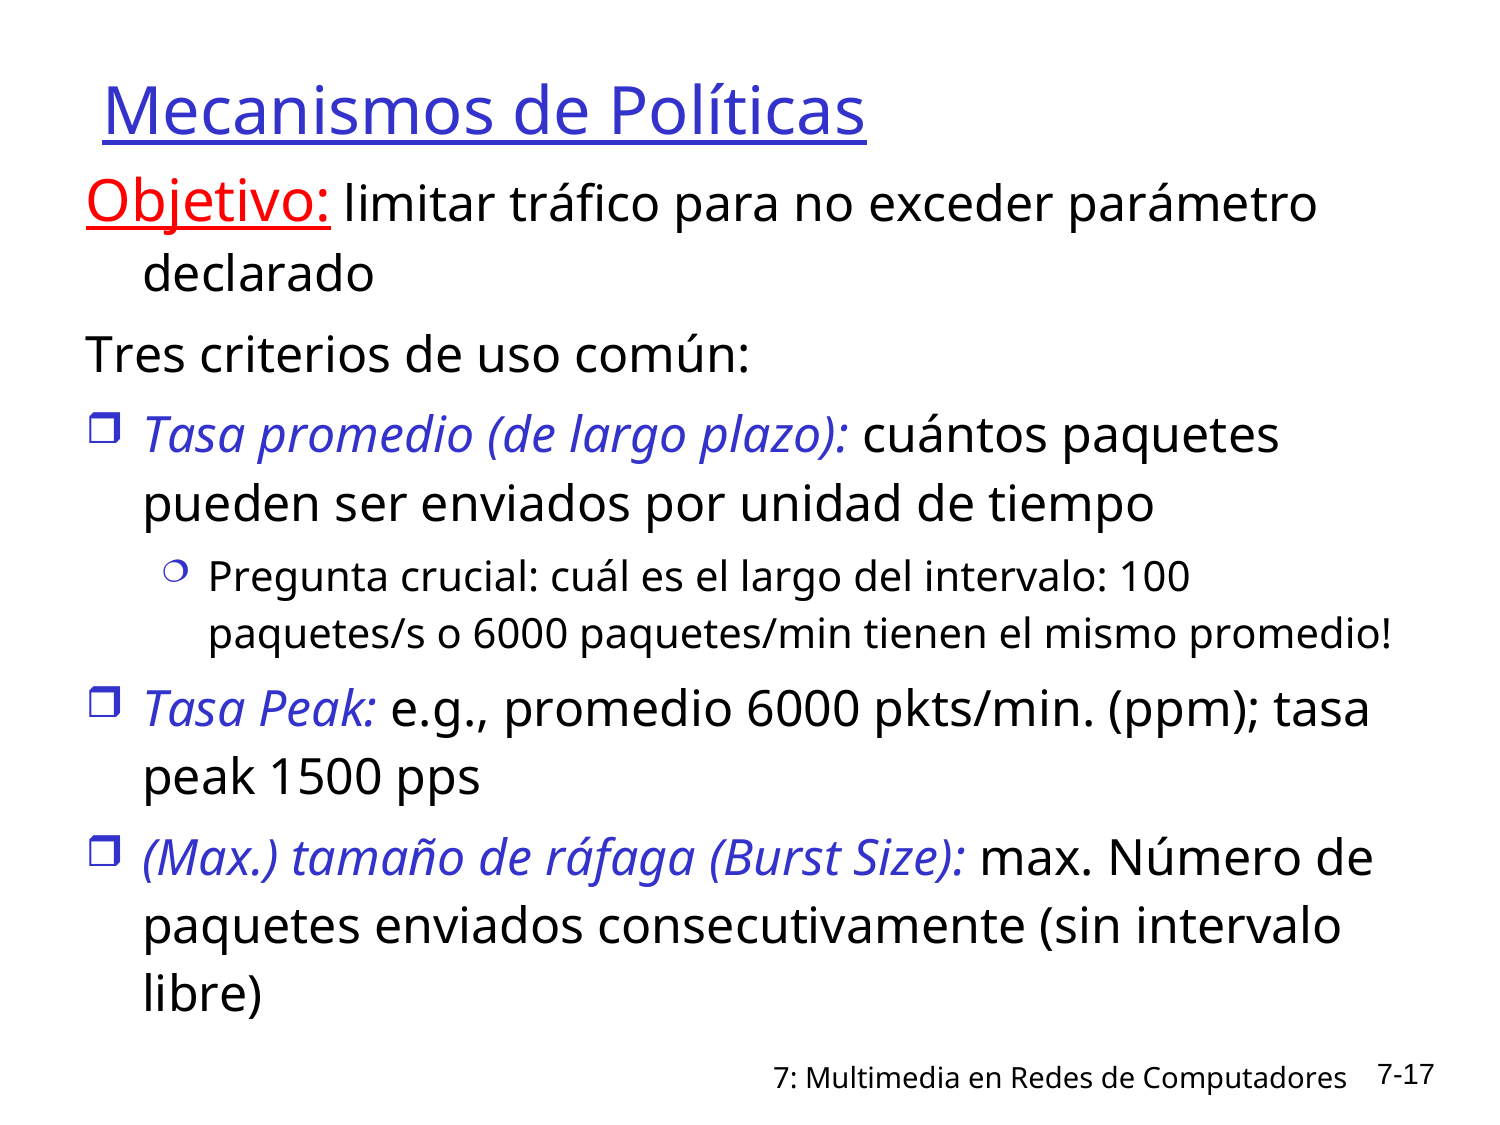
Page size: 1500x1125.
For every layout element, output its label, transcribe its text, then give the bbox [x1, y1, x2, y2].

title Mecanismos de Políticas [87, 37, 1363, 151]
list Objetivo: limitar tráfico para no exceder parámetro declarado Tres criterios de uso común: Tasa promedio (de largo plazo): cuántos paquetes pueden ser enviados por unidad de tiempo Pregunta crucial: cuál es el largo del intervalo: 100 paquetes/s o 6000 paquetes/min tienen el mismo promedio! Tasa Peak: e.g., promedio 6000 pkts/min. (ppm); tasa peak 1500 pps (Max.) tamaño de ráfaga (Burst Size): max. Número de paquetes enviados consecutivamente (sin intervalo libre) [71, 151, 1426, 964]
